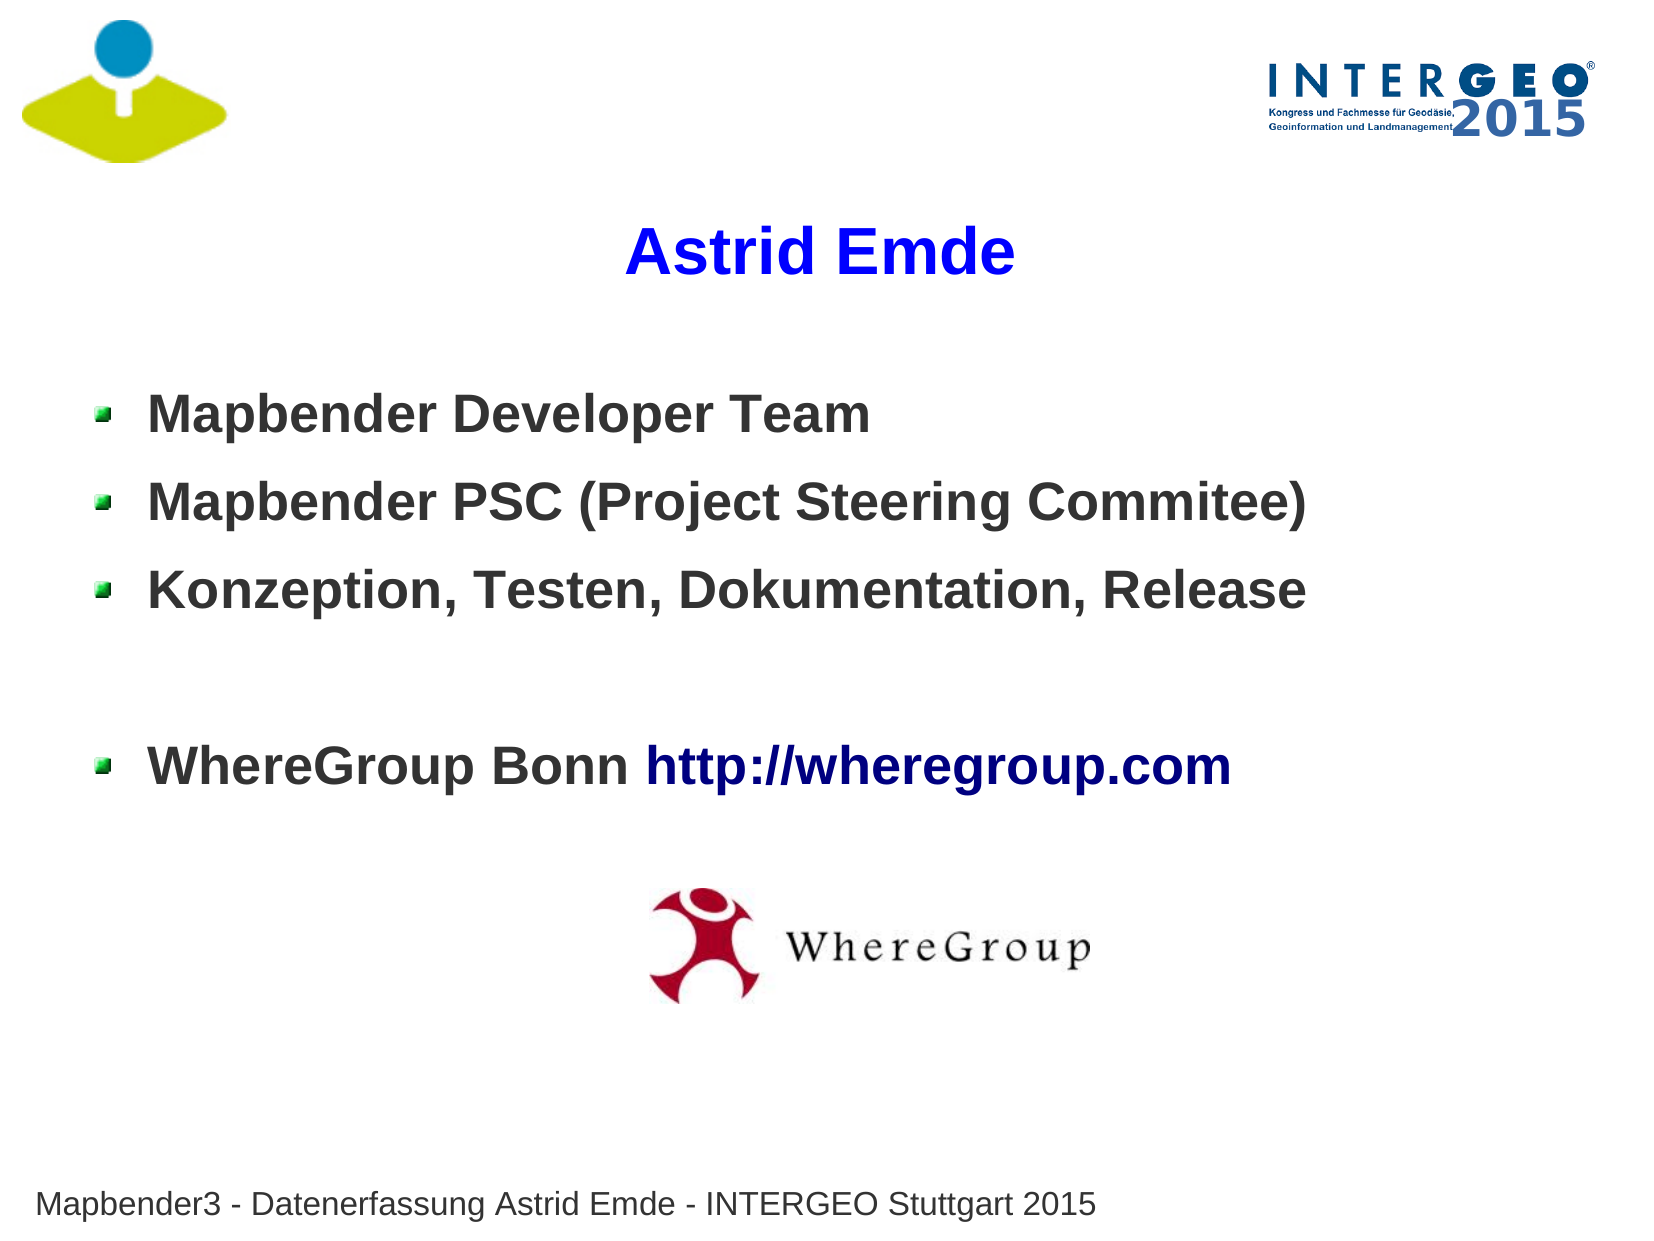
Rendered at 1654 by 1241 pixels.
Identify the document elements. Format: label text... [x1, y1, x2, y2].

picture [1496, 105, 1507, 130]
picture [22, 20, 231, 163]
picture [1269, 61, 1595, 132]
picture [649, 888, 1090, 1004]
list Mapbender Developer Team Mapbender PSC (Project Steering Commitee) Konzeption, Testen, Dokumentation, Release WhereGroup Bonn http://wheregroup.com [76, 383, 1565, 1203]
title Astrid Emde [76, 177, 1565, 325]
